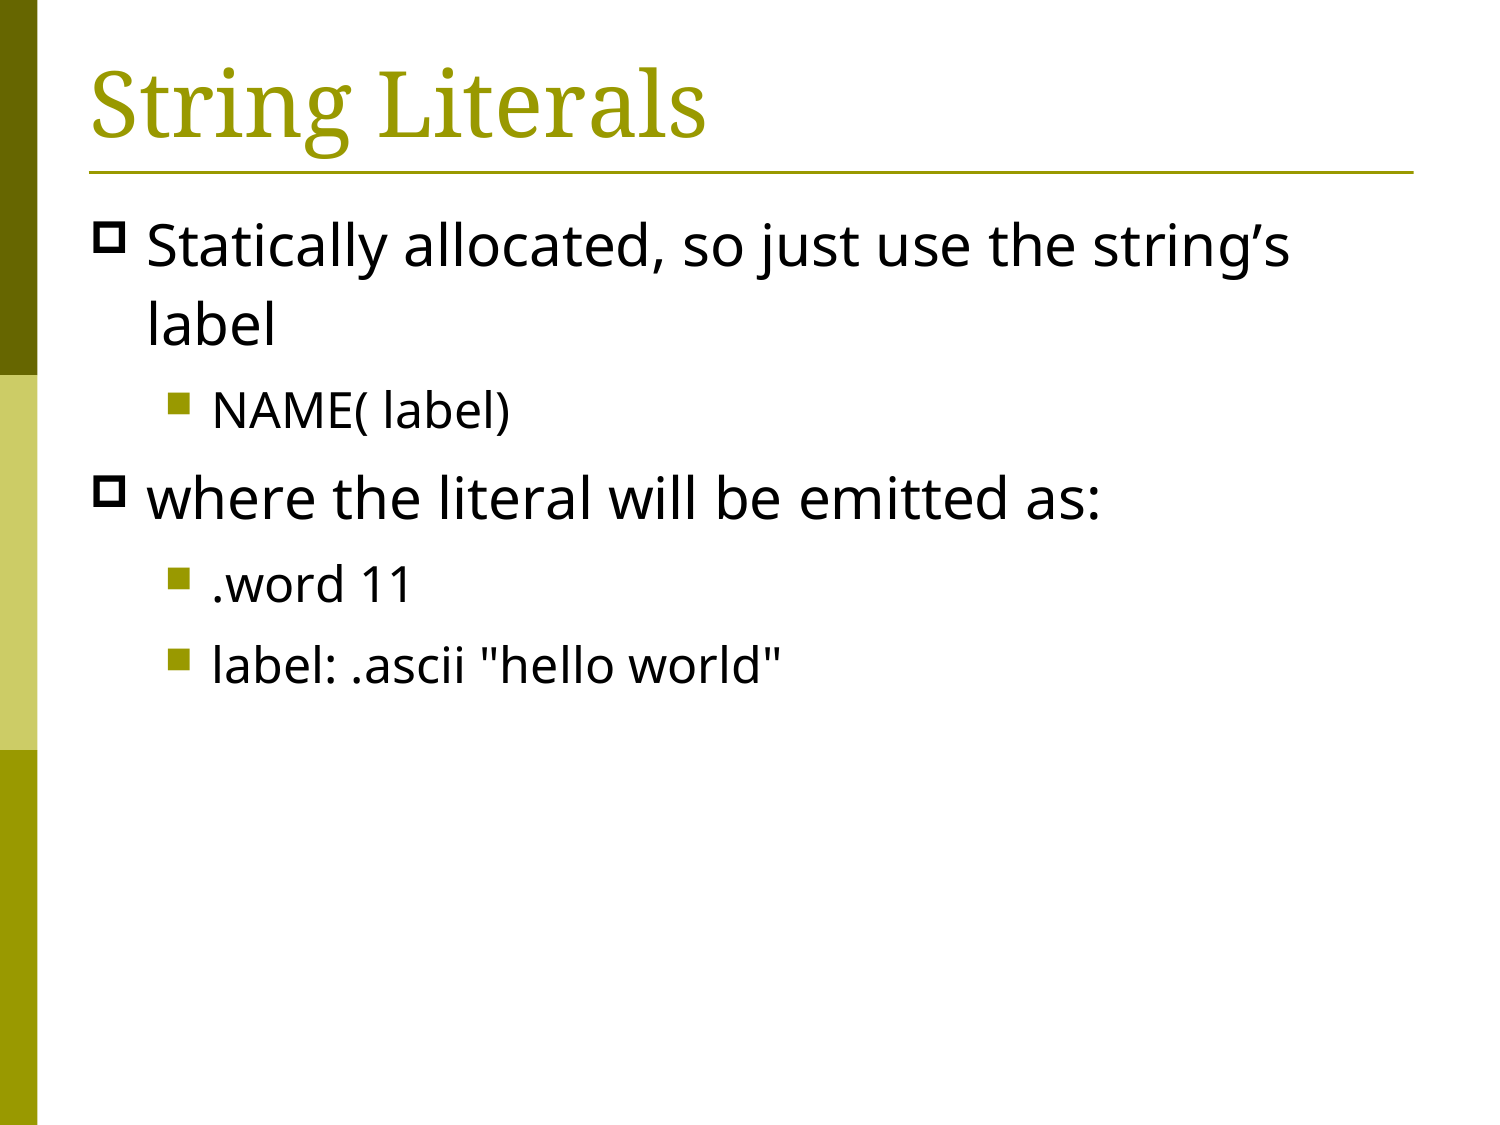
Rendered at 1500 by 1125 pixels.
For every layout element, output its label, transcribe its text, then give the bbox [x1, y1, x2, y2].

title String Literals [75, 45, 1426, 173]
list Statically allocated, so just use the string’s label NAME( label) where the literal will be emitted as: .word 11 label: .ascii "hello world" [75, 196, 1426, 1006]
